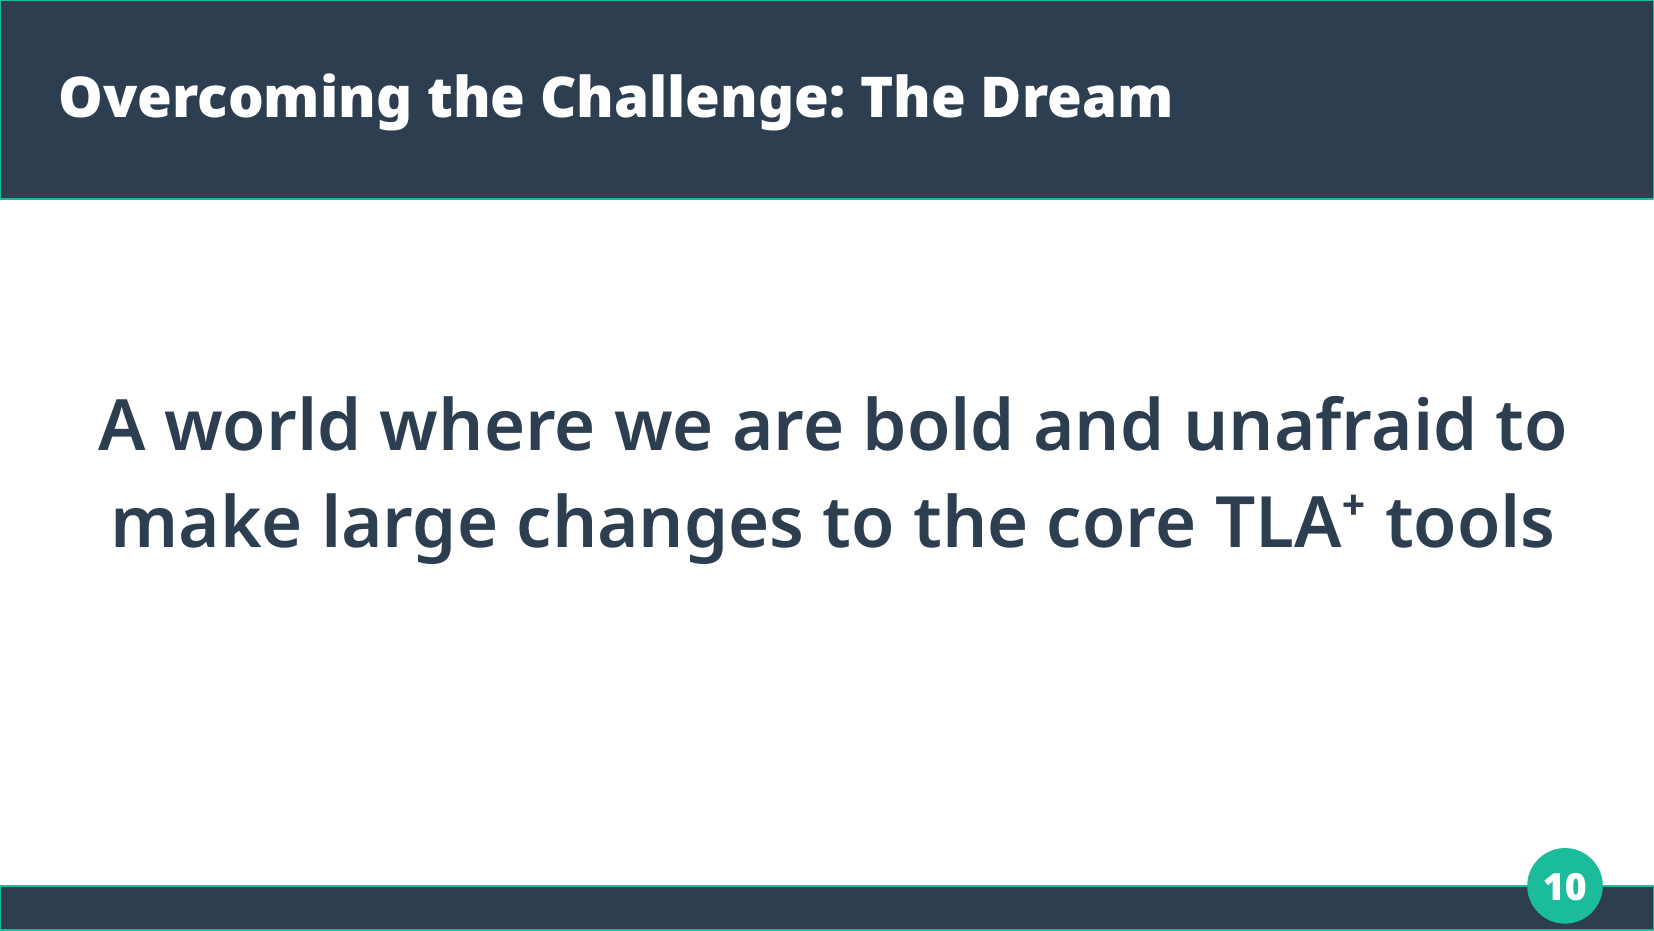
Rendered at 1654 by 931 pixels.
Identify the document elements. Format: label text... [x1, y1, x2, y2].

title Overcoming the Challenge: The Dream [59, 37, 1595, 155]
list A world where we are bold and unafraid to make large changes to the core TLA⁺ tools [37, 375, 1573, 638]
